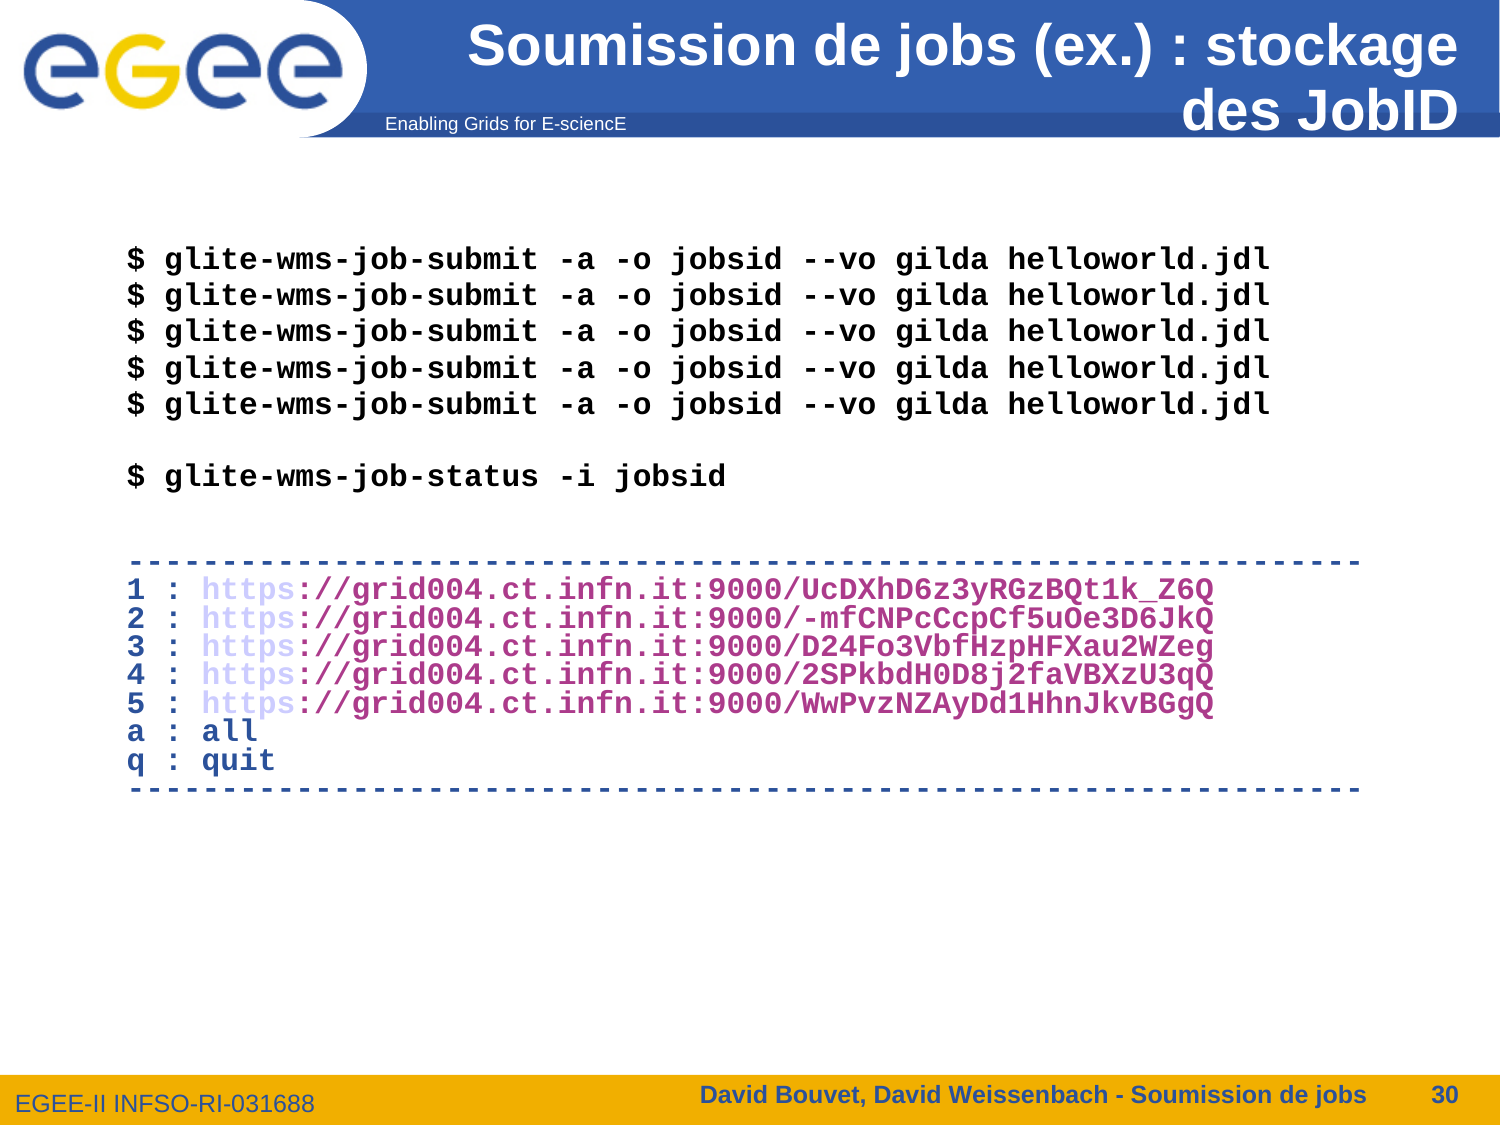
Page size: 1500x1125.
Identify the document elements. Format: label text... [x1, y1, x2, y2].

title Soumission de jobs (ex.) : stockage des JobID [369, 0, 1475, 156]
list $ glite-wms-job-submit -a -o jobsid --vo gilda helloworld.jdl $ glite-wms-job-submit -a -o jobsid --vo gilda helloworld.jdl $ glite-wms-job-submit -a -o jobsid --vo gilda helloworld.jdl $ glite-wms-job-submit -a -o jobsid --vo gilda helloworld.jdl $ glite-wms-job-submit -a -o jobsid --vo gilda helloworld.jdl $ glite-wms-job-status -i jobsid ------------------------------------------------------------------ 1 : https://grid004.ct.infn.it:9000/UcDXhD6z3yRGzBQt1k_Z6Q 2 : https://grid004.ct.infn.it:9000/-mfCNPcCcpCf5uOe3D6JkQ 3 : https://grid004.ct.infn.it:9000/D24Fo3VbfHzpHFXau2WZeg 4 : https://grid004.ct.infn.it:9000/2SPkbdH0D8j2faVBXzU3qQ 5 : https://grid004.ct.infn.it:9000/WwPvzNZAyDd1HhnJkvBGgQ a : all q : quit ------------------------------------------------------------------ [56, 159, 1466, 1051]
picture [18, 30, 349, 112]
